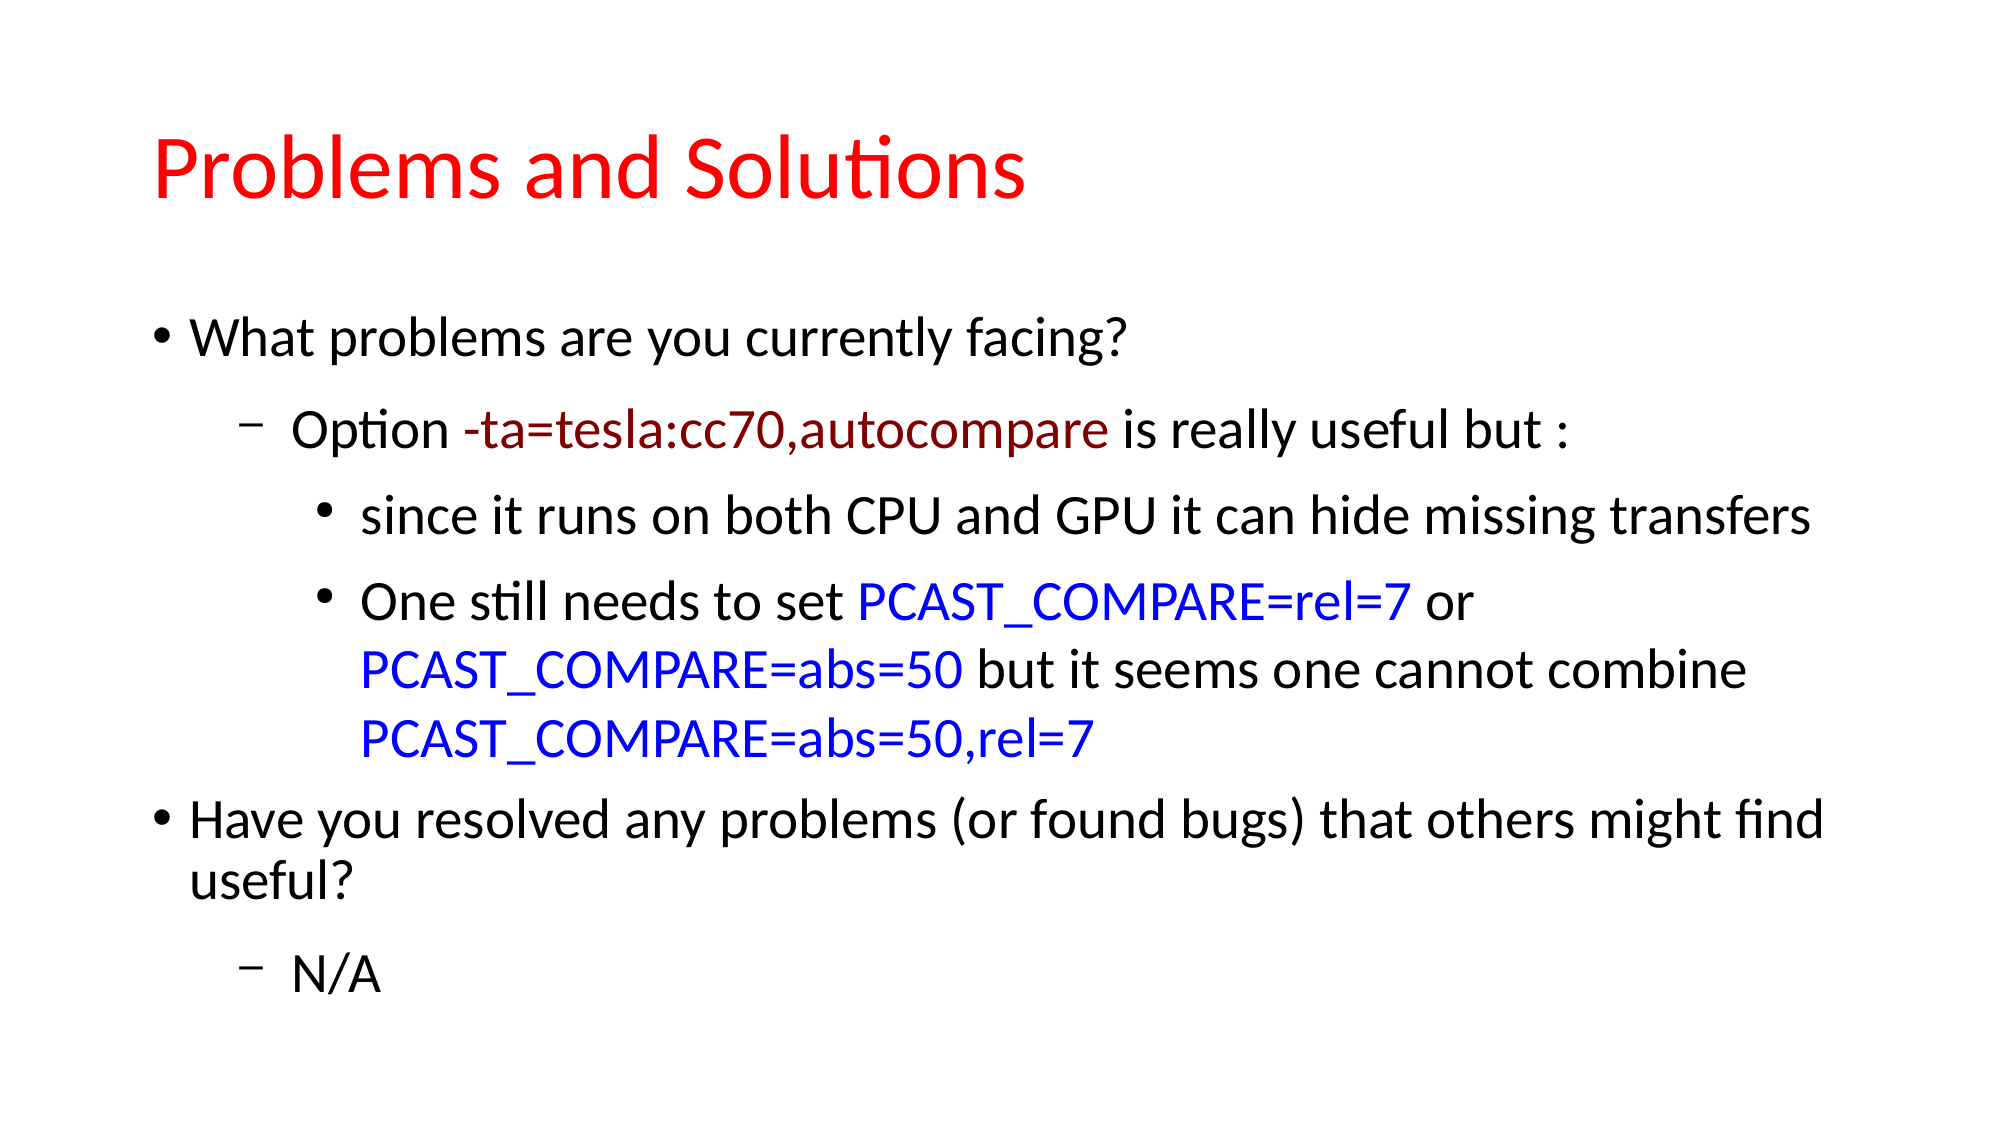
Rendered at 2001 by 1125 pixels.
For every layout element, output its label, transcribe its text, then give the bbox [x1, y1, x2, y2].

list What problems are you currently facing? Option -ta=tesla:cc70,autocompare is really useful but : since it runs on both CPU and GPU it can hide missing transfers One still needs to set PCAST_COMPARE=rel=7 or PCAST_COMPARE=abs=50 but it seems one cannot combine PCAST_COMPARE=abs=50,rel=7 Have you resolved any problems (or found bugs) that others might find useful? N/A [137, 299, 1863, 1014]
title Problems and Solutions [137, 59, 1863, 278]
